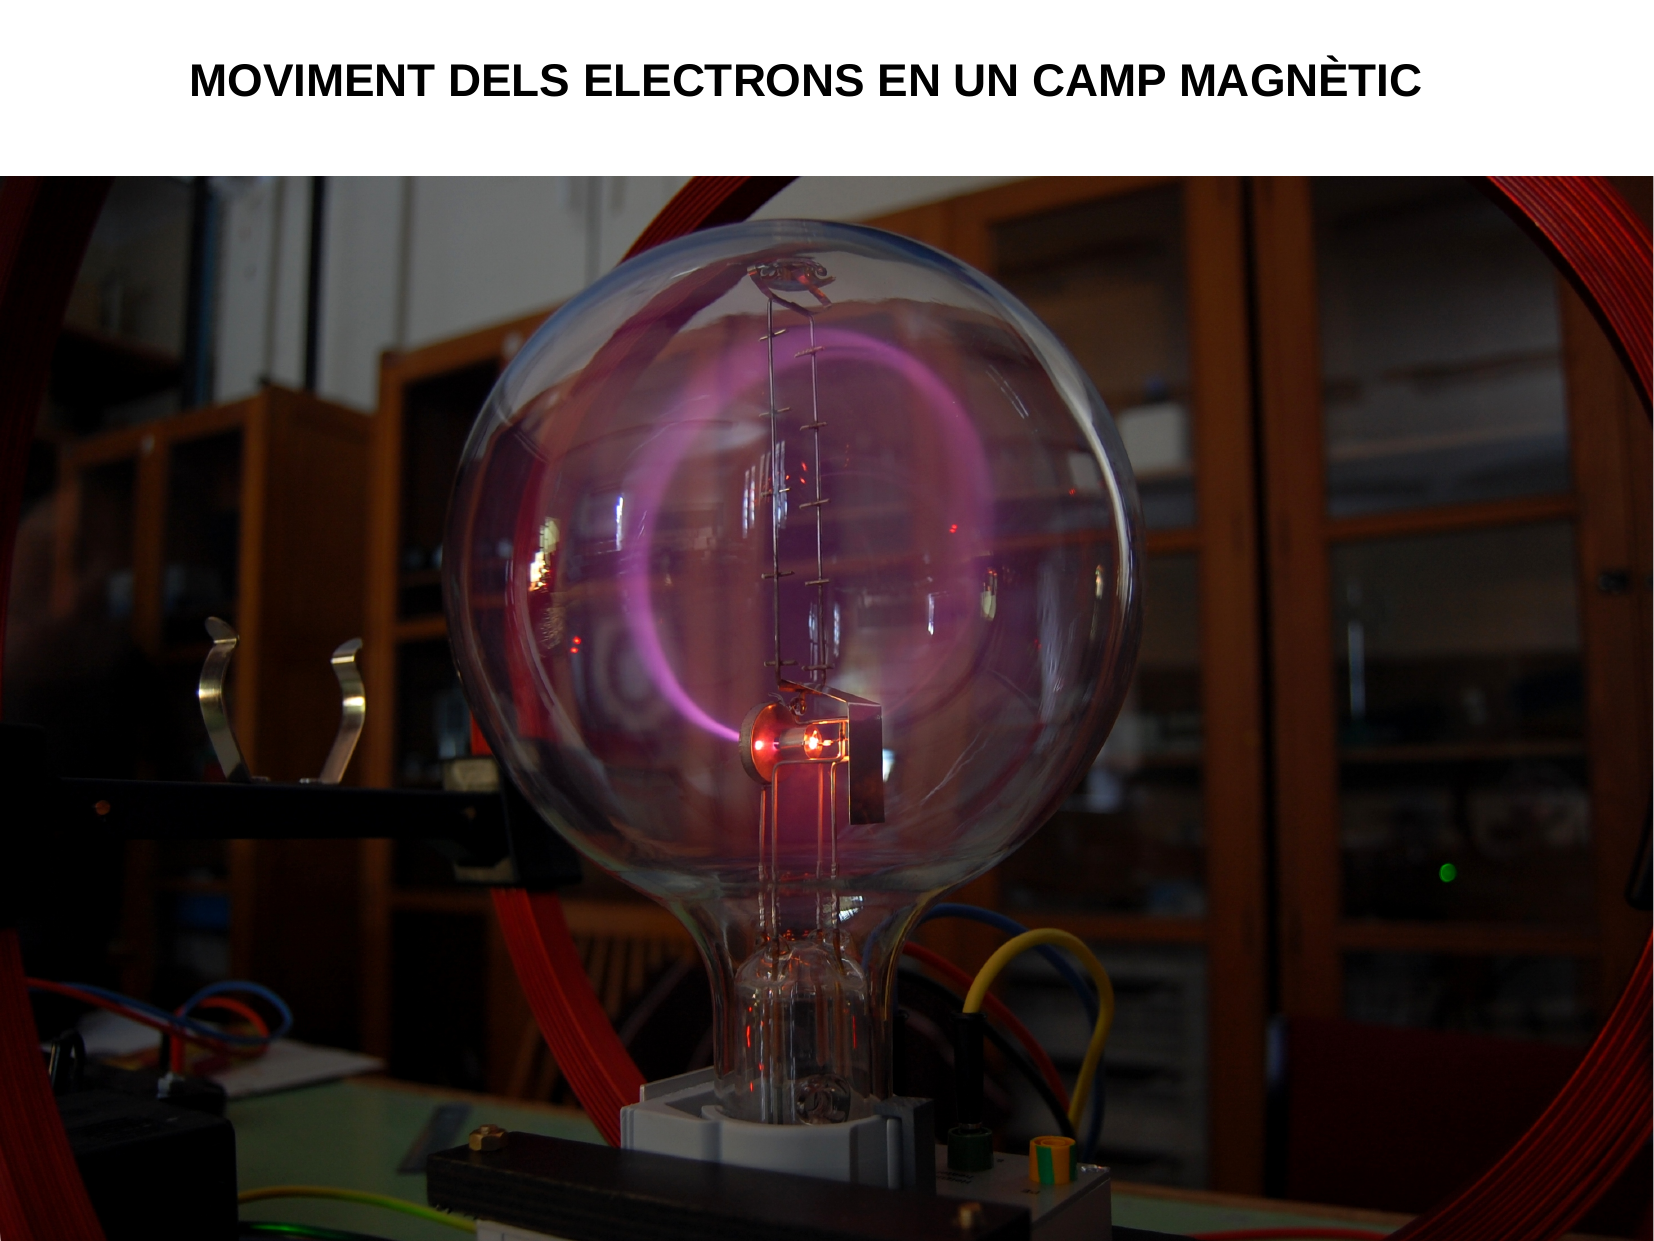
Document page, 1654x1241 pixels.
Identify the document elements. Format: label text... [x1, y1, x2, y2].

text_box MOVIMENT DELS ELECTRONS EN UN CAMP MAGNÈTIC [174, 47, 1463, 114]
picture [0, 176, 1654, 1241]
